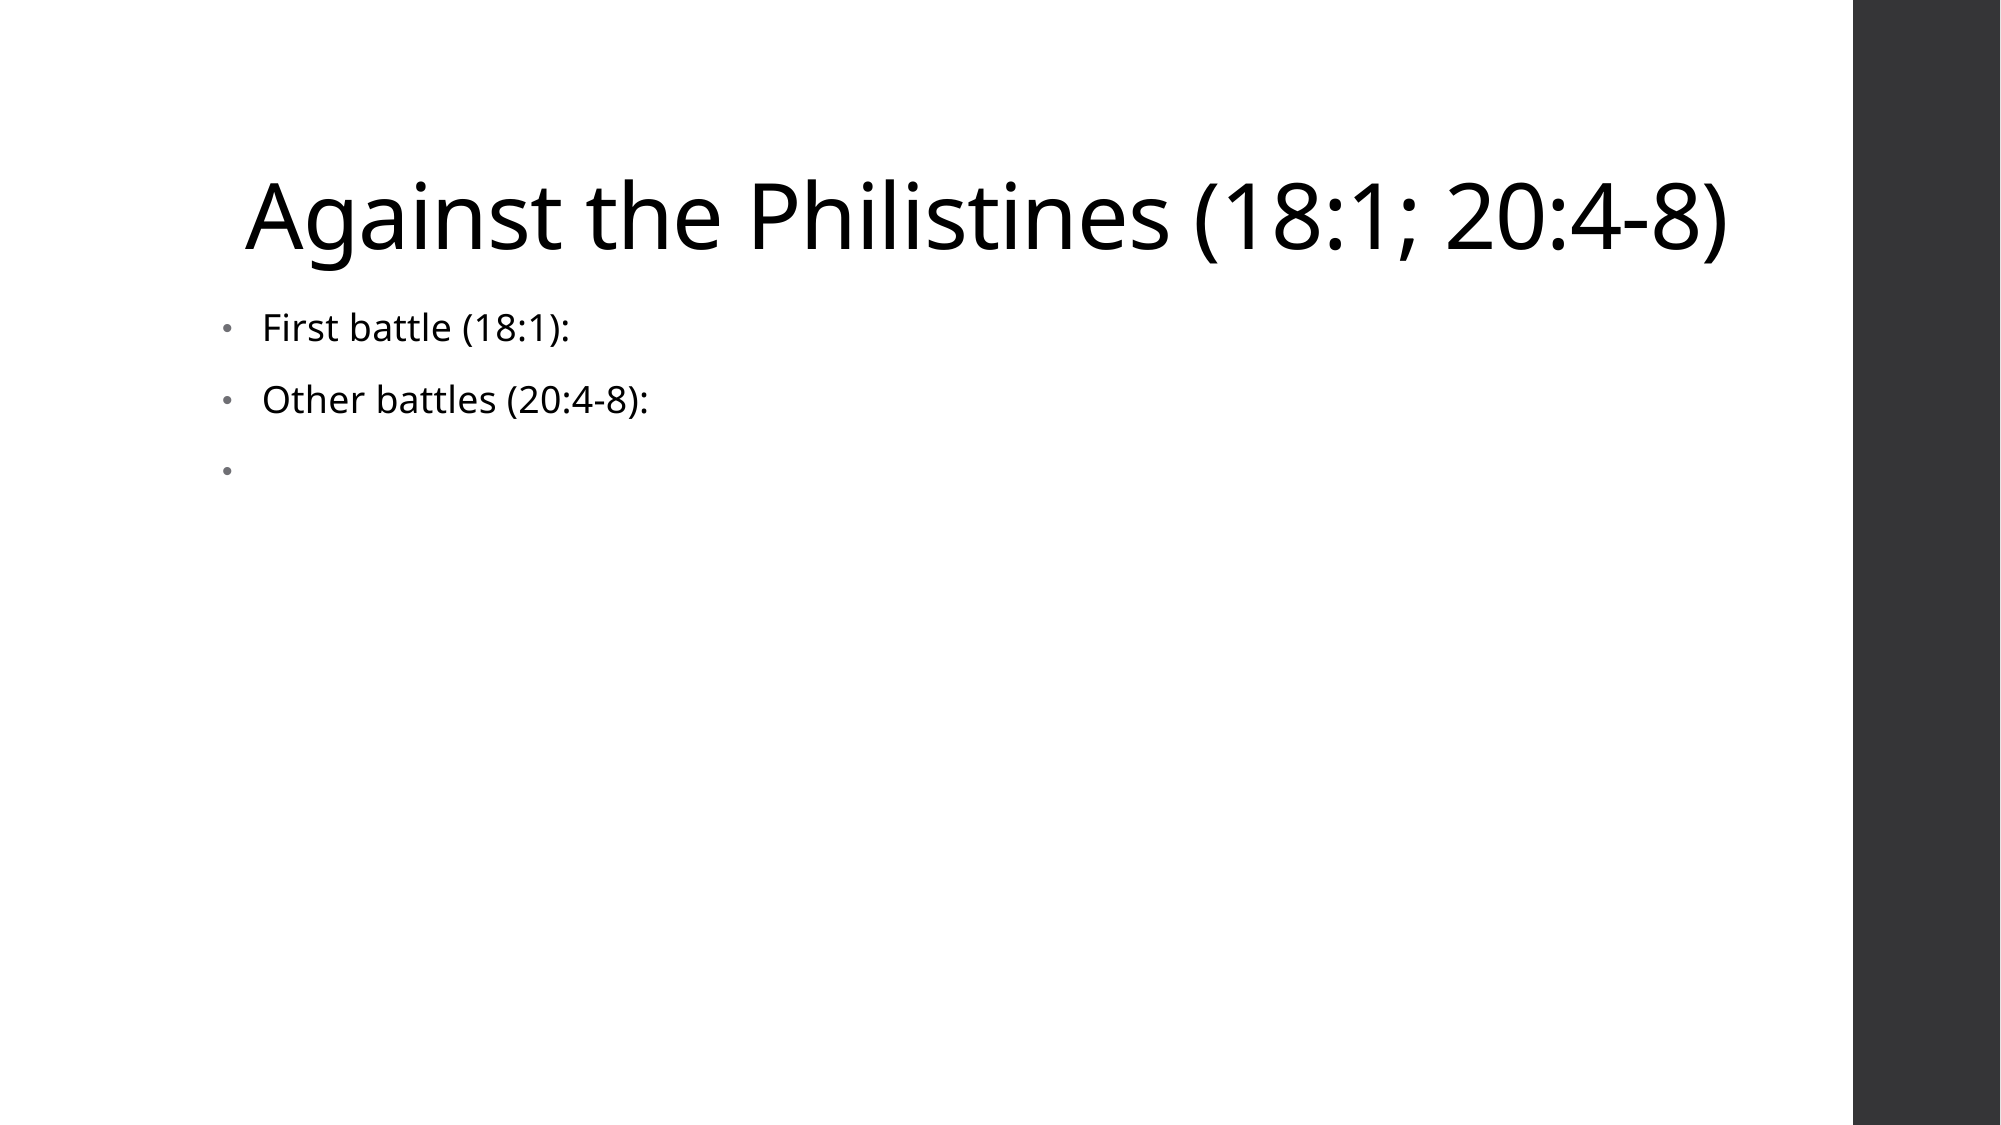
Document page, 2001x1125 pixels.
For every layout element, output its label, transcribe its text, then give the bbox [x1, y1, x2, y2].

list First battle (18:1): Other battles (20:4-8): [206, 299, 1617, 1014]
title Against the Philistines (18:1; 20:4-8) [206, 60, 1797, 278]
